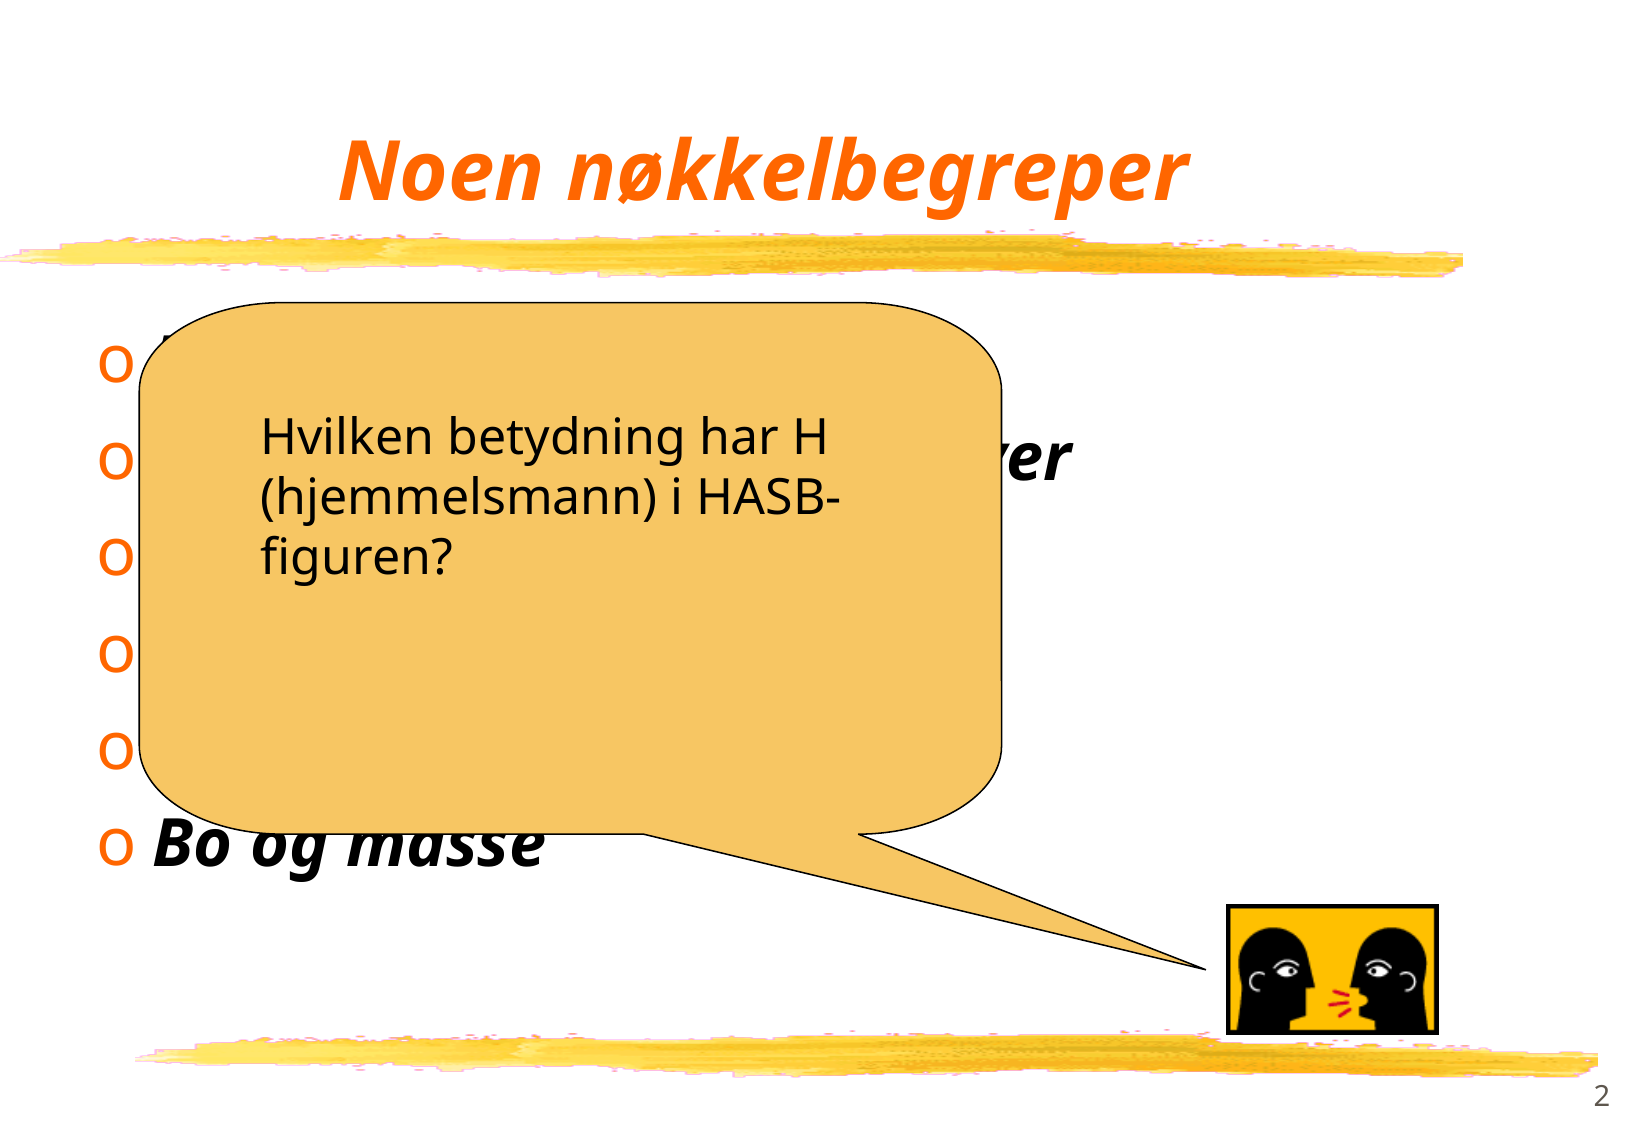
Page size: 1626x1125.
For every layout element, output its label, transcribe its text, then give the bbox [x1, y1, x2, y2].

picture [0, 224, 1463, 288]
text_box Hvilken betydning har H (hjemmelsmann) i HASB-figuren? [245, 397, 888, 593]
title Noen nøkkelbegreper [72, 37, 1454, 225]
text_box <number> [1516, 1050, 1626, 1125]
text_box [139, 302, 1206, 970]
list Debitor/ skyldner (Tvangs)kreditor/ kravshaver Konkursfordringer Separatister Hjemmel Bo og masse [81, 309, 1535, 1001]
picture [135, 904, 1598, 1088]
